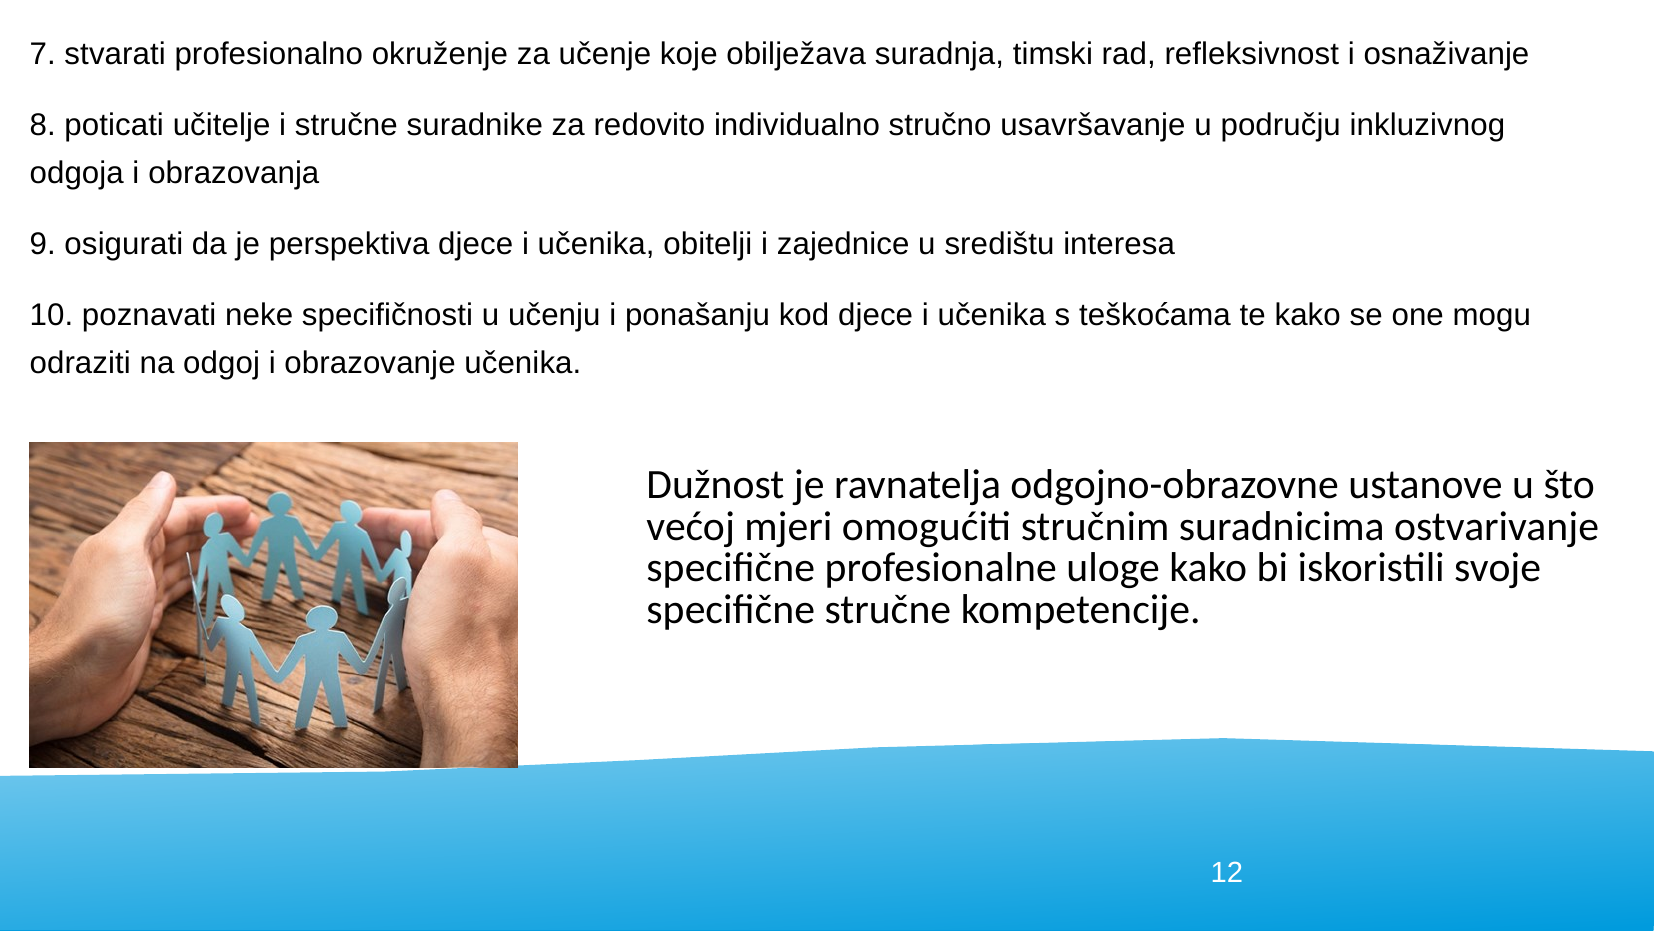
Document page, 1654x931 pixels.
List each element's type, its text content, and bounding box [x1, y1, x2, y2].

picture [29, 442, 518, 768]
list 7. stvarati profesionalno okruženje za učenje koje obilježava suradnja, timski rad, refleksivnost i osnaživanje 8. poticati učitelje i stručne suradnike za redovito individualno stručno usavršavanje u području inkluzivnog odgoja i obrazovanja 9. osigurati da je perspektiva djece i učenika, obitelji i zajednice u središtu interesa 10. poznavati neke specifičnosti u učenju i ponašanju kod djece i učenika s teškoćama te kako se one mogu odraziti na odgoj i obrazovanje učenika. [29, 22, 1565, 426]
text_box Dužnost je ravnatelja odgojno-obrazovne ustanove u što većoj mjeri omogućiti stručnim suradnicima ostvarivanje specifične profesionalne uloge kako bi iskoristili svoje specifične stručne kompetencije. [631, 459, 1624, 681]
